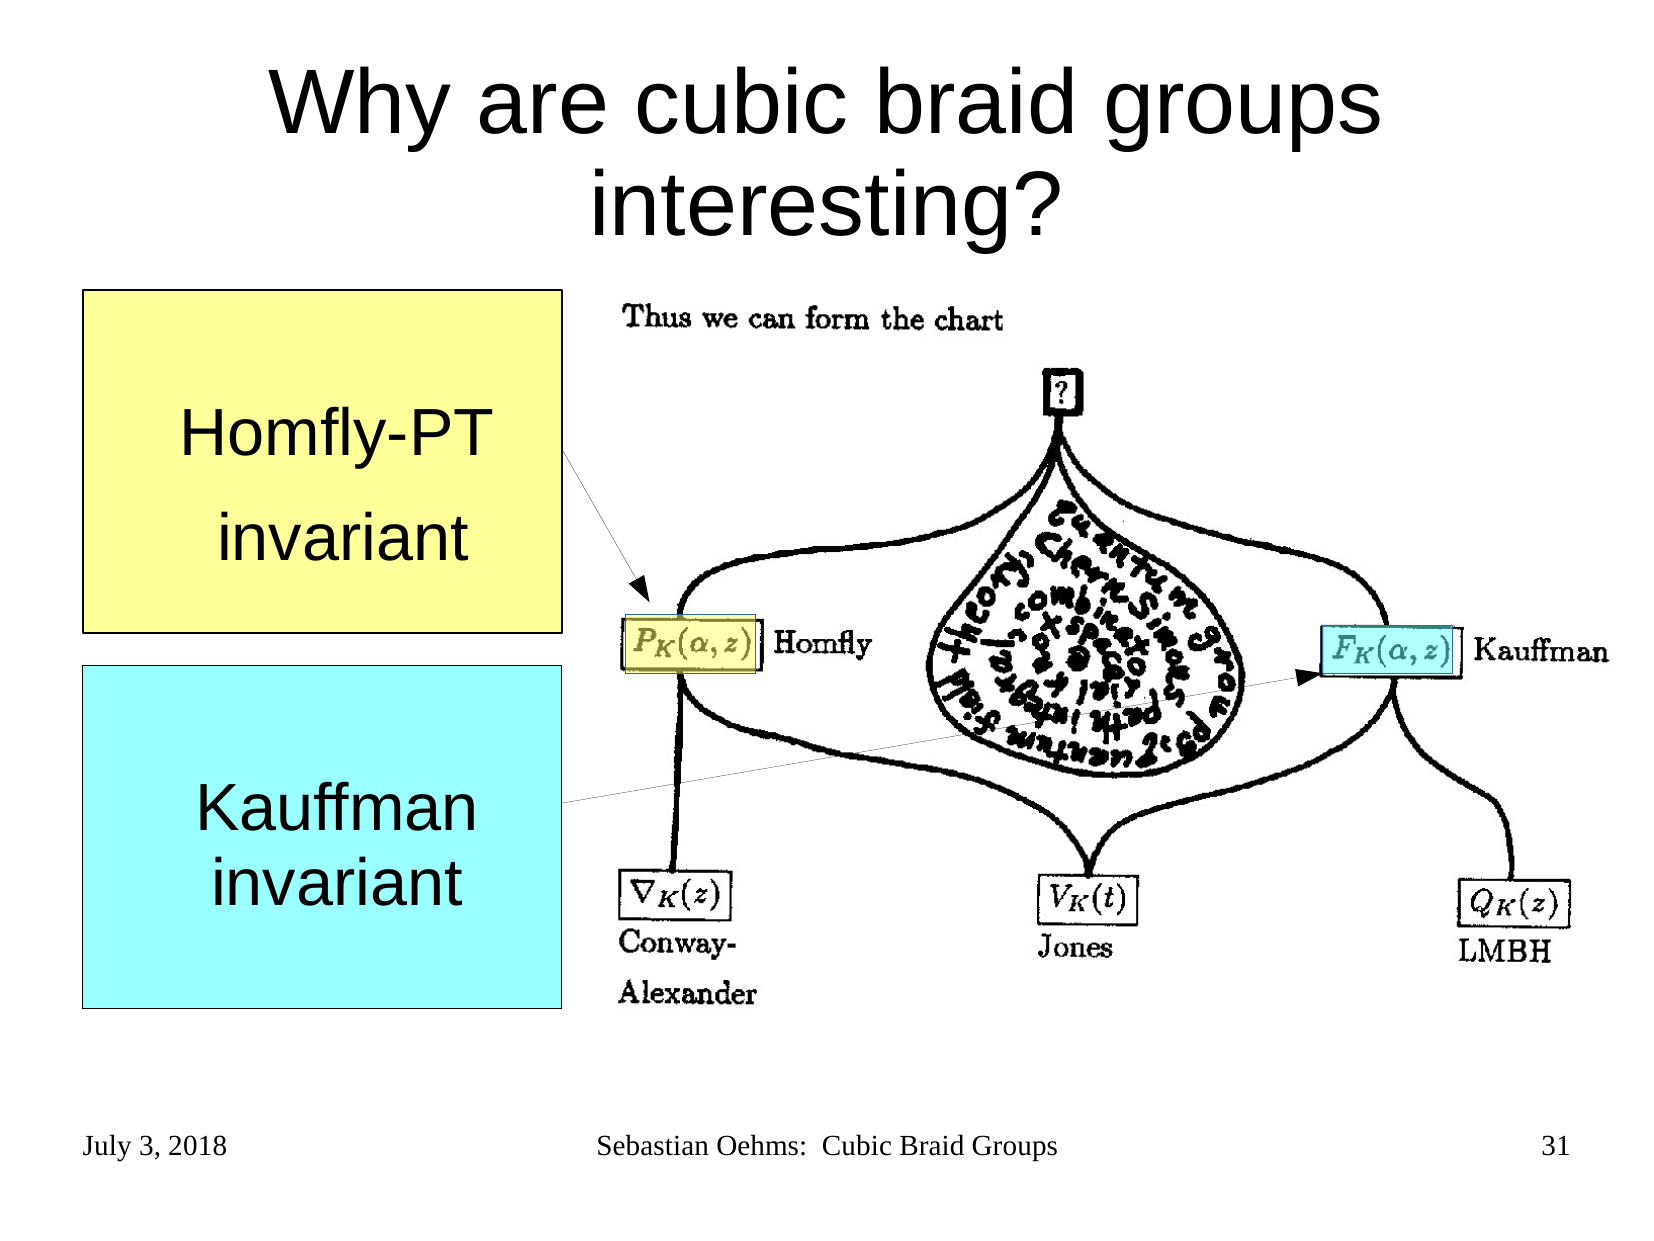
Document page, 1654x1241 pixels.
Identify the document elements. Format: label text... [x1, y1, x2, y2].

title Why are cubic braid groups interesting? [82, 49, 1571, 257]
picture [594, 289, 1651, 1064]
text_box [625, 614, 756, 674]
list Homfly-PT invariant [82, 290, 562, 634]
list Kauffman invariant [82, 665, 562, 1009]
text_box [1322, 625, 1453, 674]
